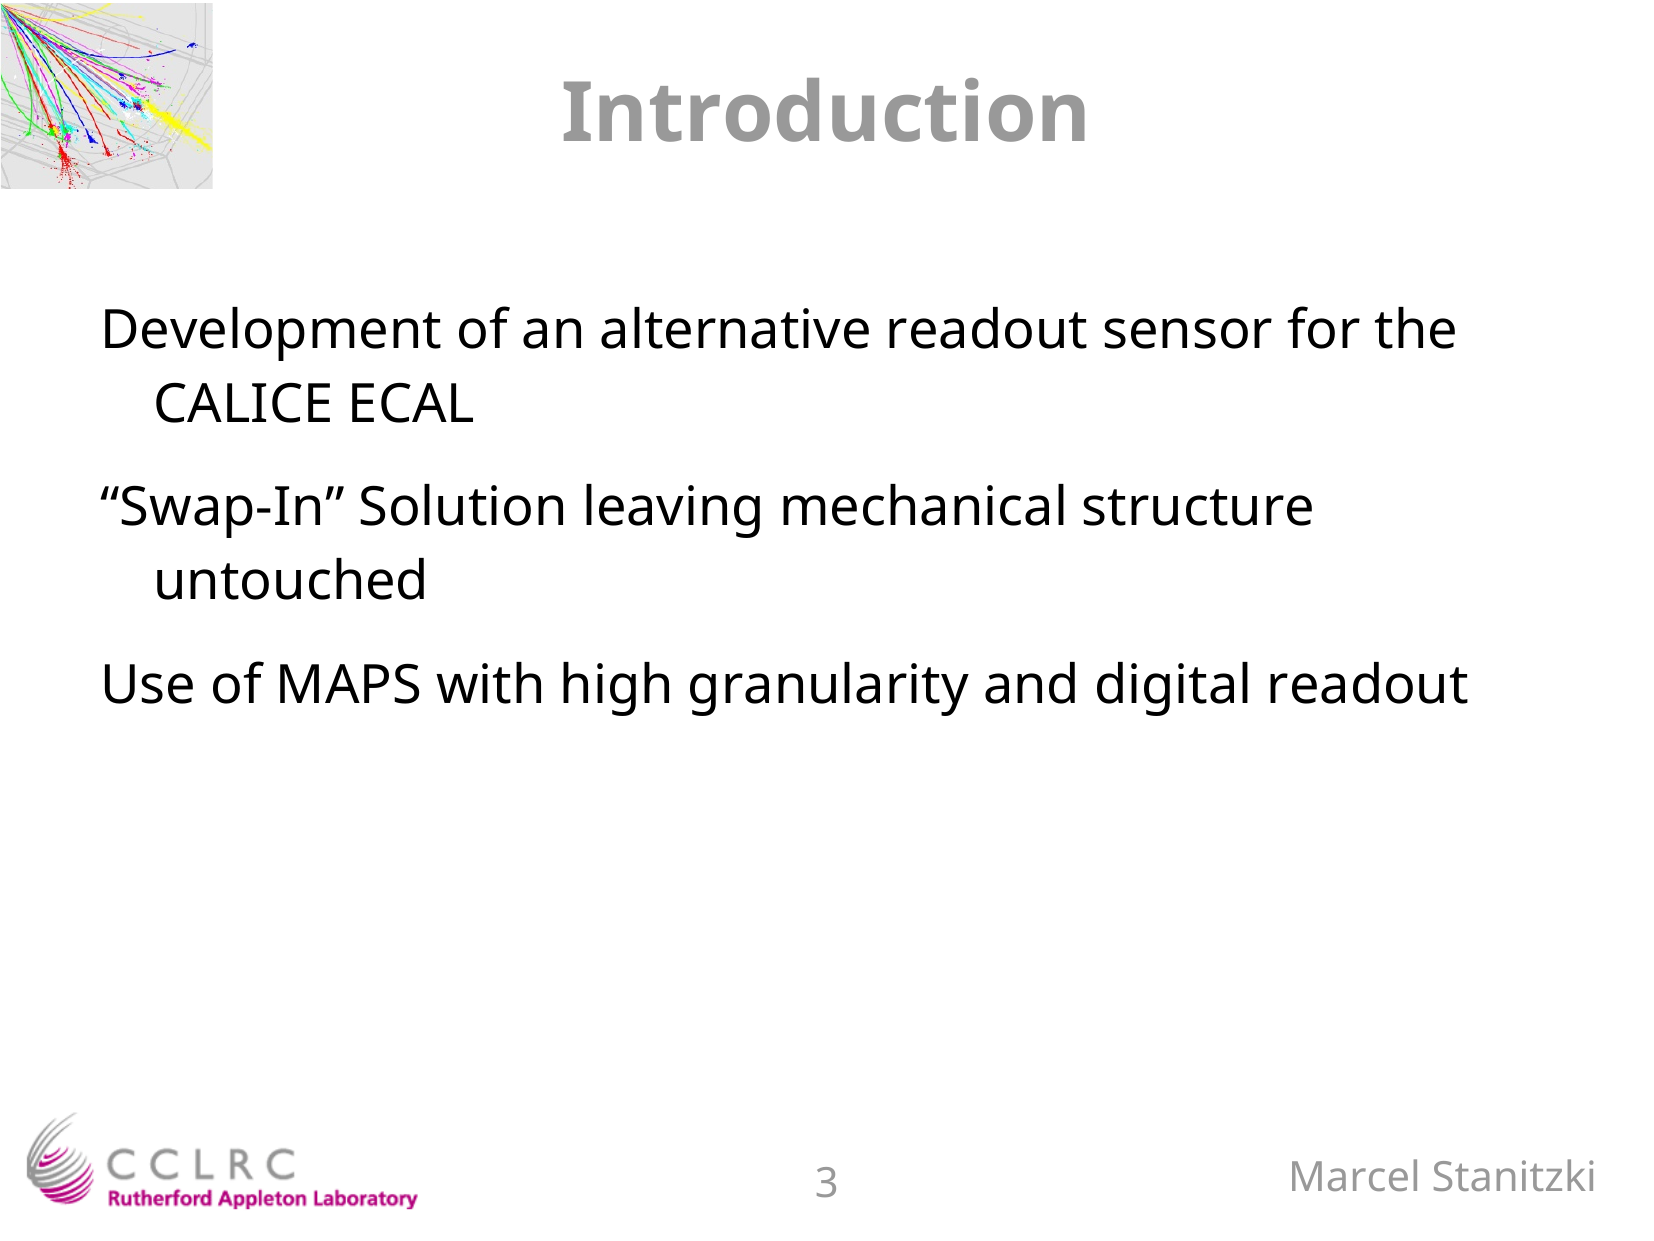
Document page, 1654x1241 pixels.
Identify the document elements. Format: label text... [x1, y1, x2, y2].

picture [19, 1110, 426, 1212]
title Introduction [203, 5, 1451, 213]
list Development of an alternative readout sensor for the CALICE ECAL “Swap-In” Solution leaving mechanical structure untouched Use of MAPS with high granularity and digital readout [82, 290, 1571, 1109]
picture [0, 3, 213, 189]
